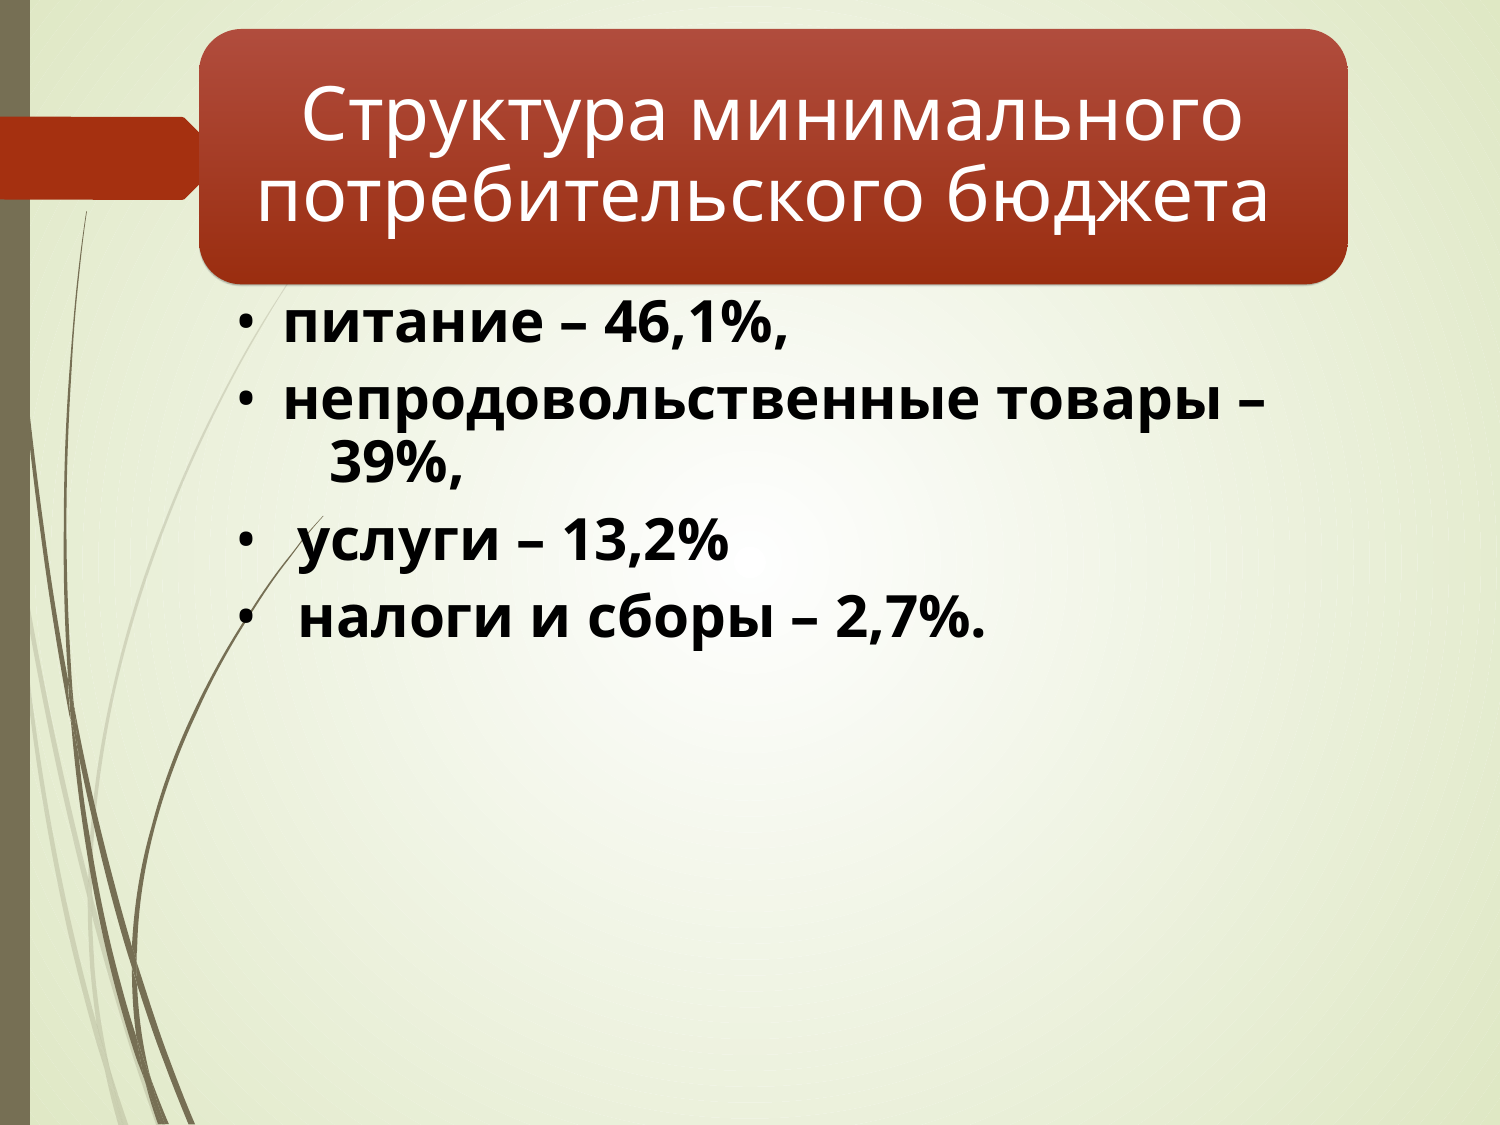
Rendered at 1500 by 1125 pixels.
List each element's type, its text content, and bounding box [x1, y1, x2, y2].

text_box питание – 46,1%, непродовольственные товары – 39%, услуги – 13,2% налоги и сборы – 2,7%. [199, 284, 1348, 685]
text_box Структура минимального потребительского бюджета [199, 28, 1348, 284]
